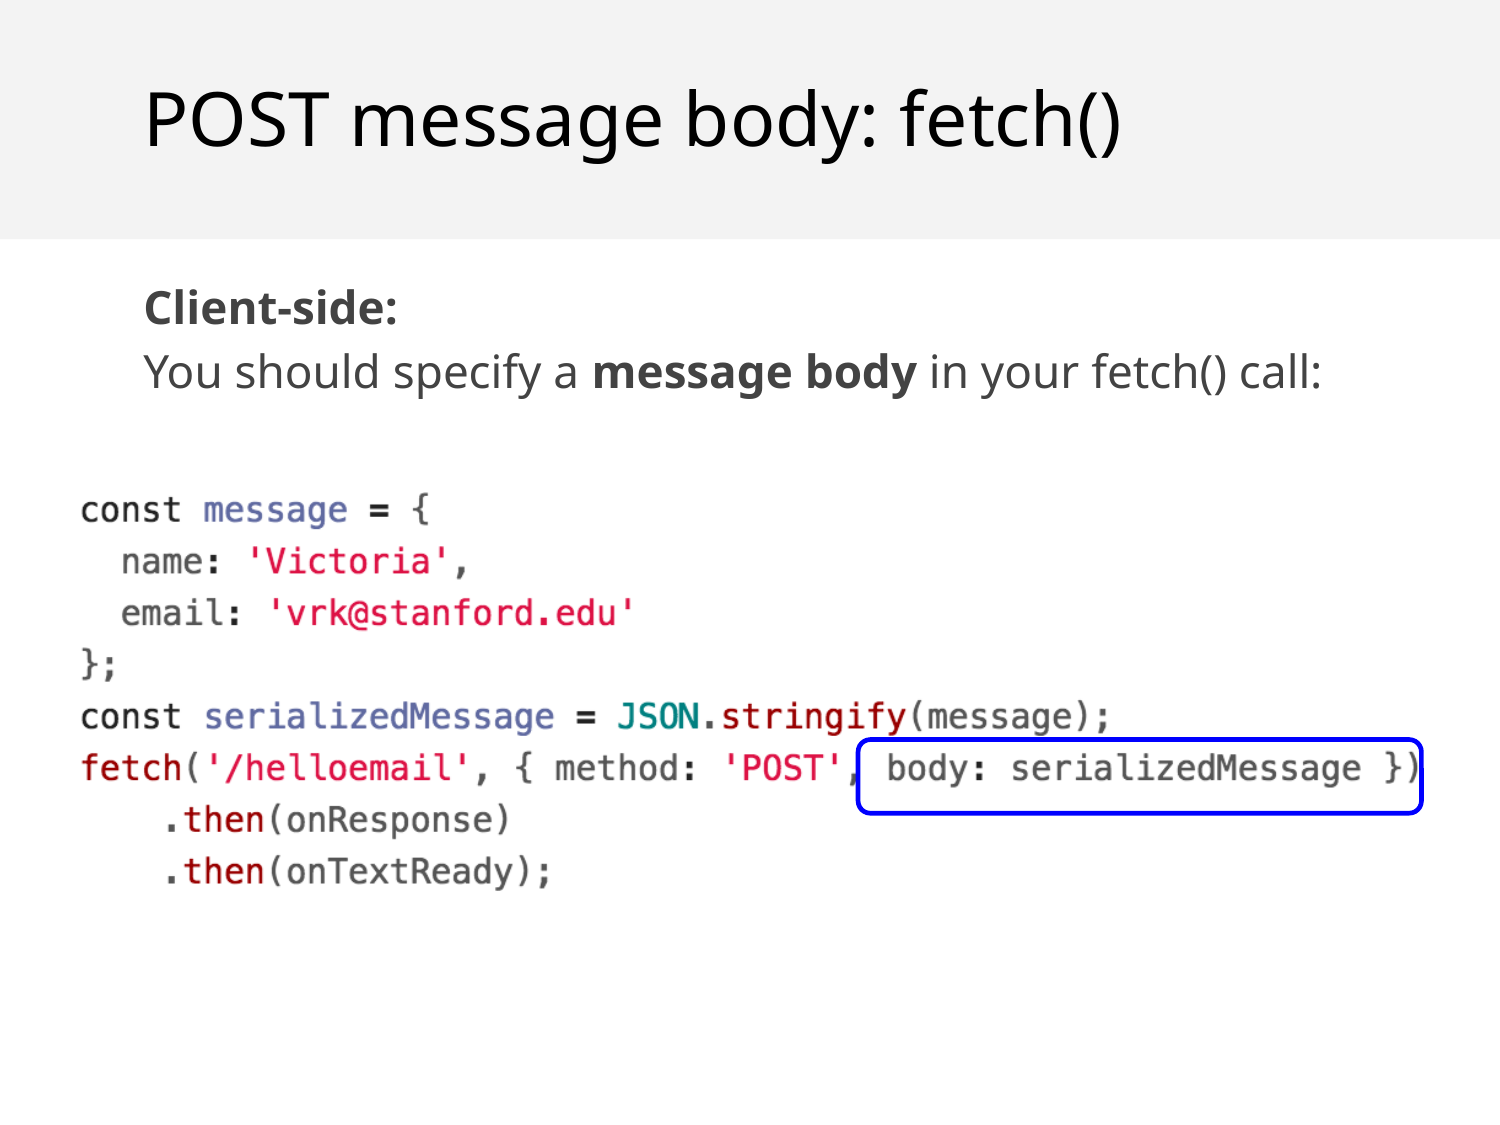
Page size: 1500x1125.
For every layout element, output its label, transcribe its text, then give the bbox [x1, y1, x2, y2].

picture [62, 480, 1437, 923]
list Client-side: You should specify a message body in your fetch() call: [128, 255, 1372, 480]
title POST message body: fetch() [128, 56, 1372, 183]
